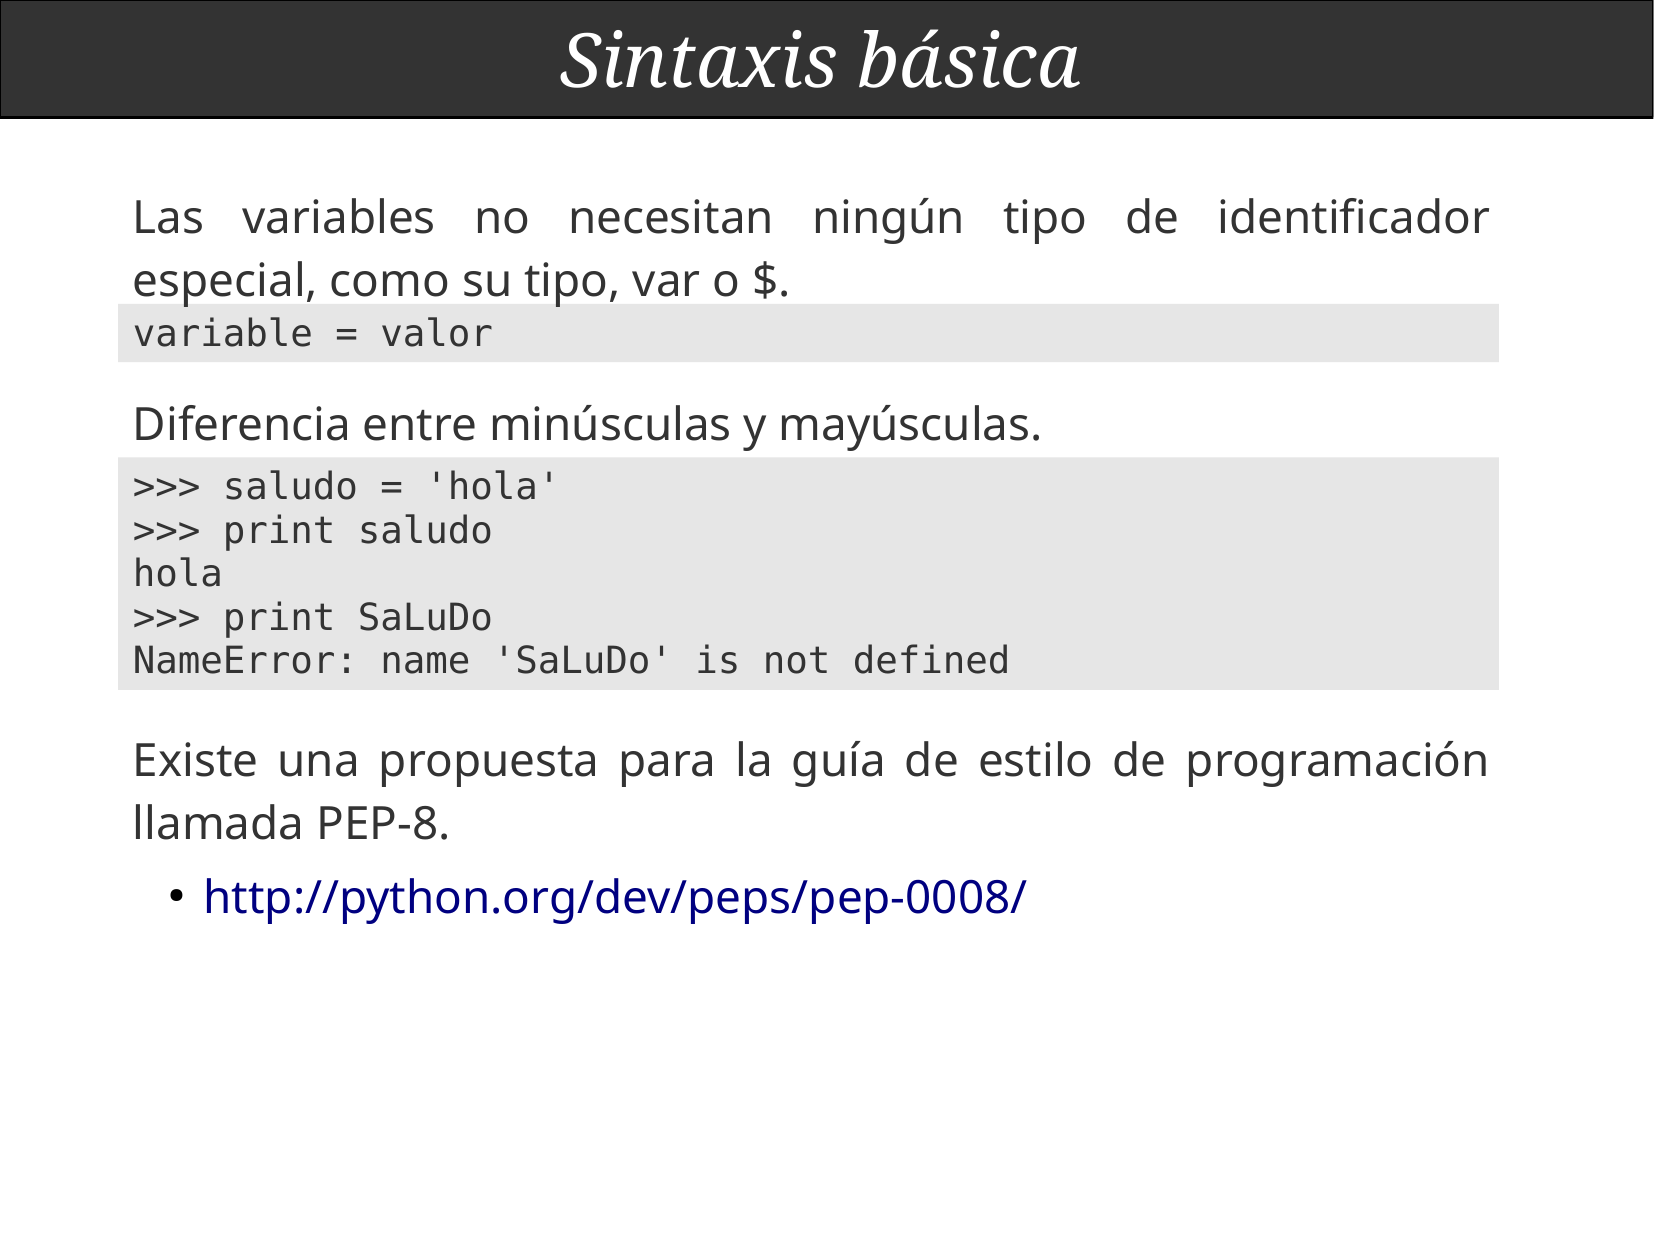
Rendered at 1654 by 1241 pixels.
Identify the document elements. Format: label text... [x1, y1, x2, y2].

text_box Diferencia entre minúsculas y mayúsculas. [118, 383, 1506, 453]
text_box >>> saludo = 'hola' >>> print saludo hola >>> print SaLuDo NameError: name 'SaLuDo' is not defined [118, 457, 1499, 690]
text_box Las variables no necesitan ningún tipo de identificador especial, como su tipo, var o $. [118, 177, 1506, 299]
text_box Existe una propuesta para la guía de estilo de programación llamada PEP-8. http://python.org/dev/peps/pep-0008/ [118, 720, 1506, 907]
text_box variable = valor [118, 303, 1499, 363]
text_box Sintaxis básica [0, 0, 1654, 101]
